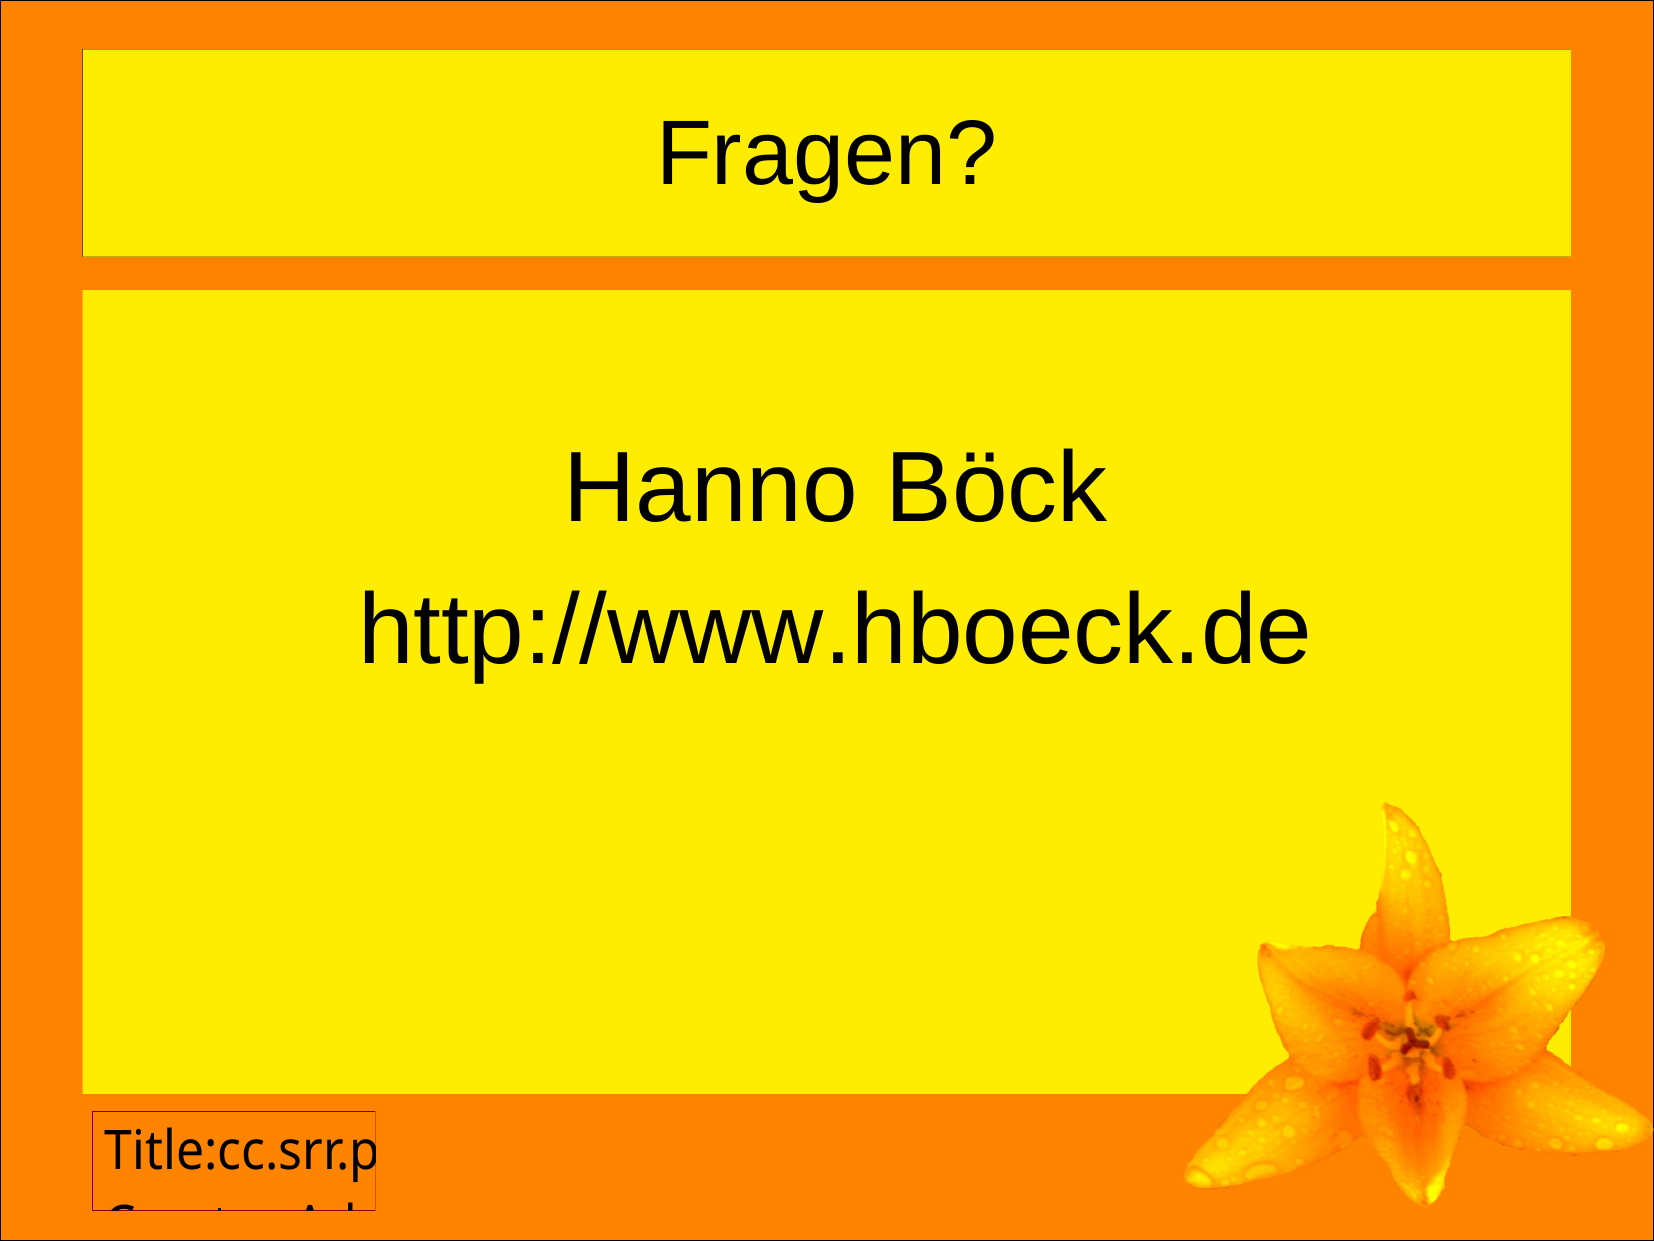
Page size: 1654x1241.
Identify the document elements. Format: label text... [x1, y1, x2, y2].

picture [88, 1108, 376, 1211]
text_box [0, 0, 1654, 1241]
list Hanno Böck http://www.hboeck.de [82, 290, 1571, 1094]
picture [1181, 767, 1654, 1241]
title Fragen? [82, 49, 1571, 257]
